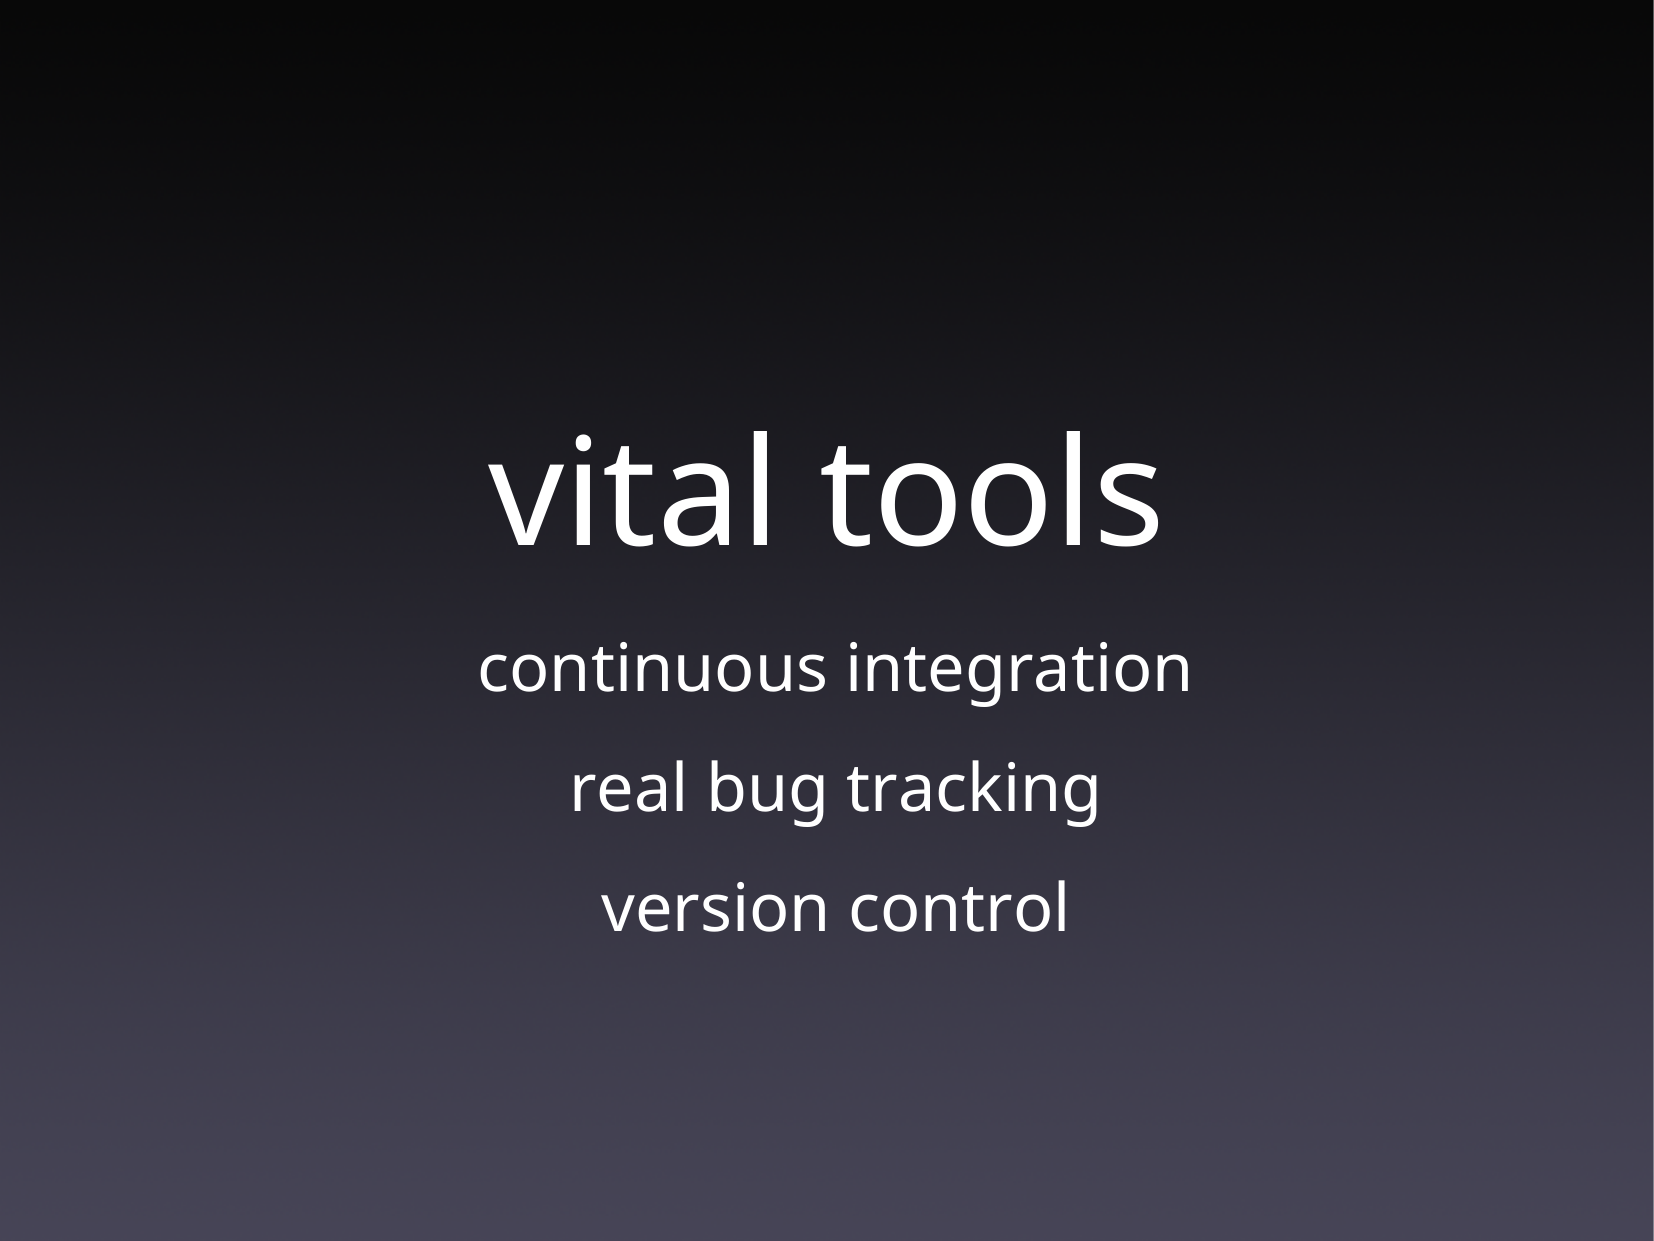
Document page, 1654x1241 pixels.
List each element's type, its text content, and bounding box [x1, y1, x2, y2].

picture [0, 0, 1654, 1241]
list continuous integration real bug tracking version control [121, 620, 1534, 1127]
title vital tools [120, 372, 1533, 603]
